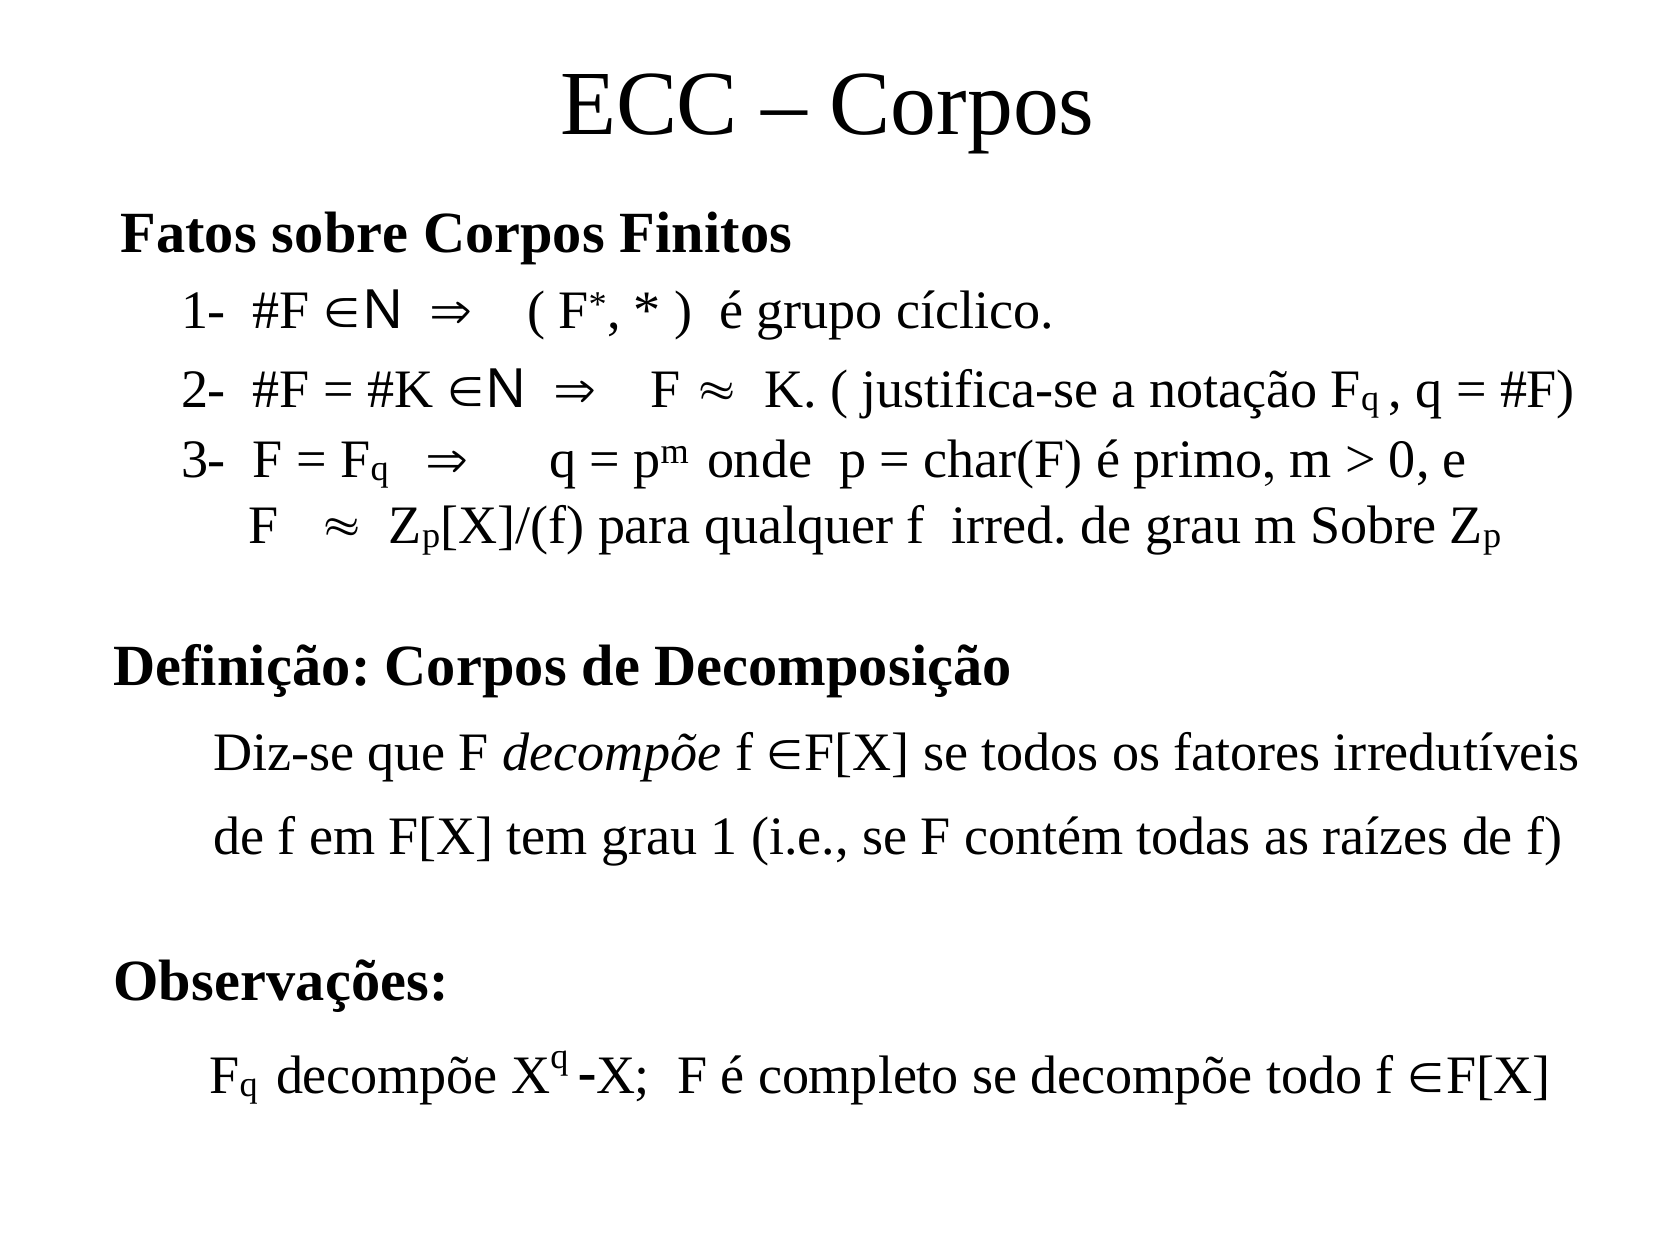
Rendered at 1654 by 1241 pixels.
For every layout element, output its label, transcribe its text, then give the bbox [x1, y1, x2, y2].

text_box Fatos sobre Corpos Finitos 1- #F ÎN ( F*, * ) é grupo cíclico. 2- #F = #K ÎN F K. ( justifica-se a notação Fq , q = #F) 3- F = Fq q = pm ondep = char(F) é primo m > 0, e F Zp[X]/(f) para qualquer f irred. de grau m Sobre Zp Definição: Corpos de Decomposição Diz-se que F decompõe f F[X] se todos os fatores irredutíveis de f em F[X] tem grau 1 (i.e., se F contém todas as raízes de f) Observações: Fq decompõe Xq X; F é completo se decompõe todo f F[X] [113, 200, 1588, 1172]
title ECC – Corpos [121, 0, 1534, 208]
